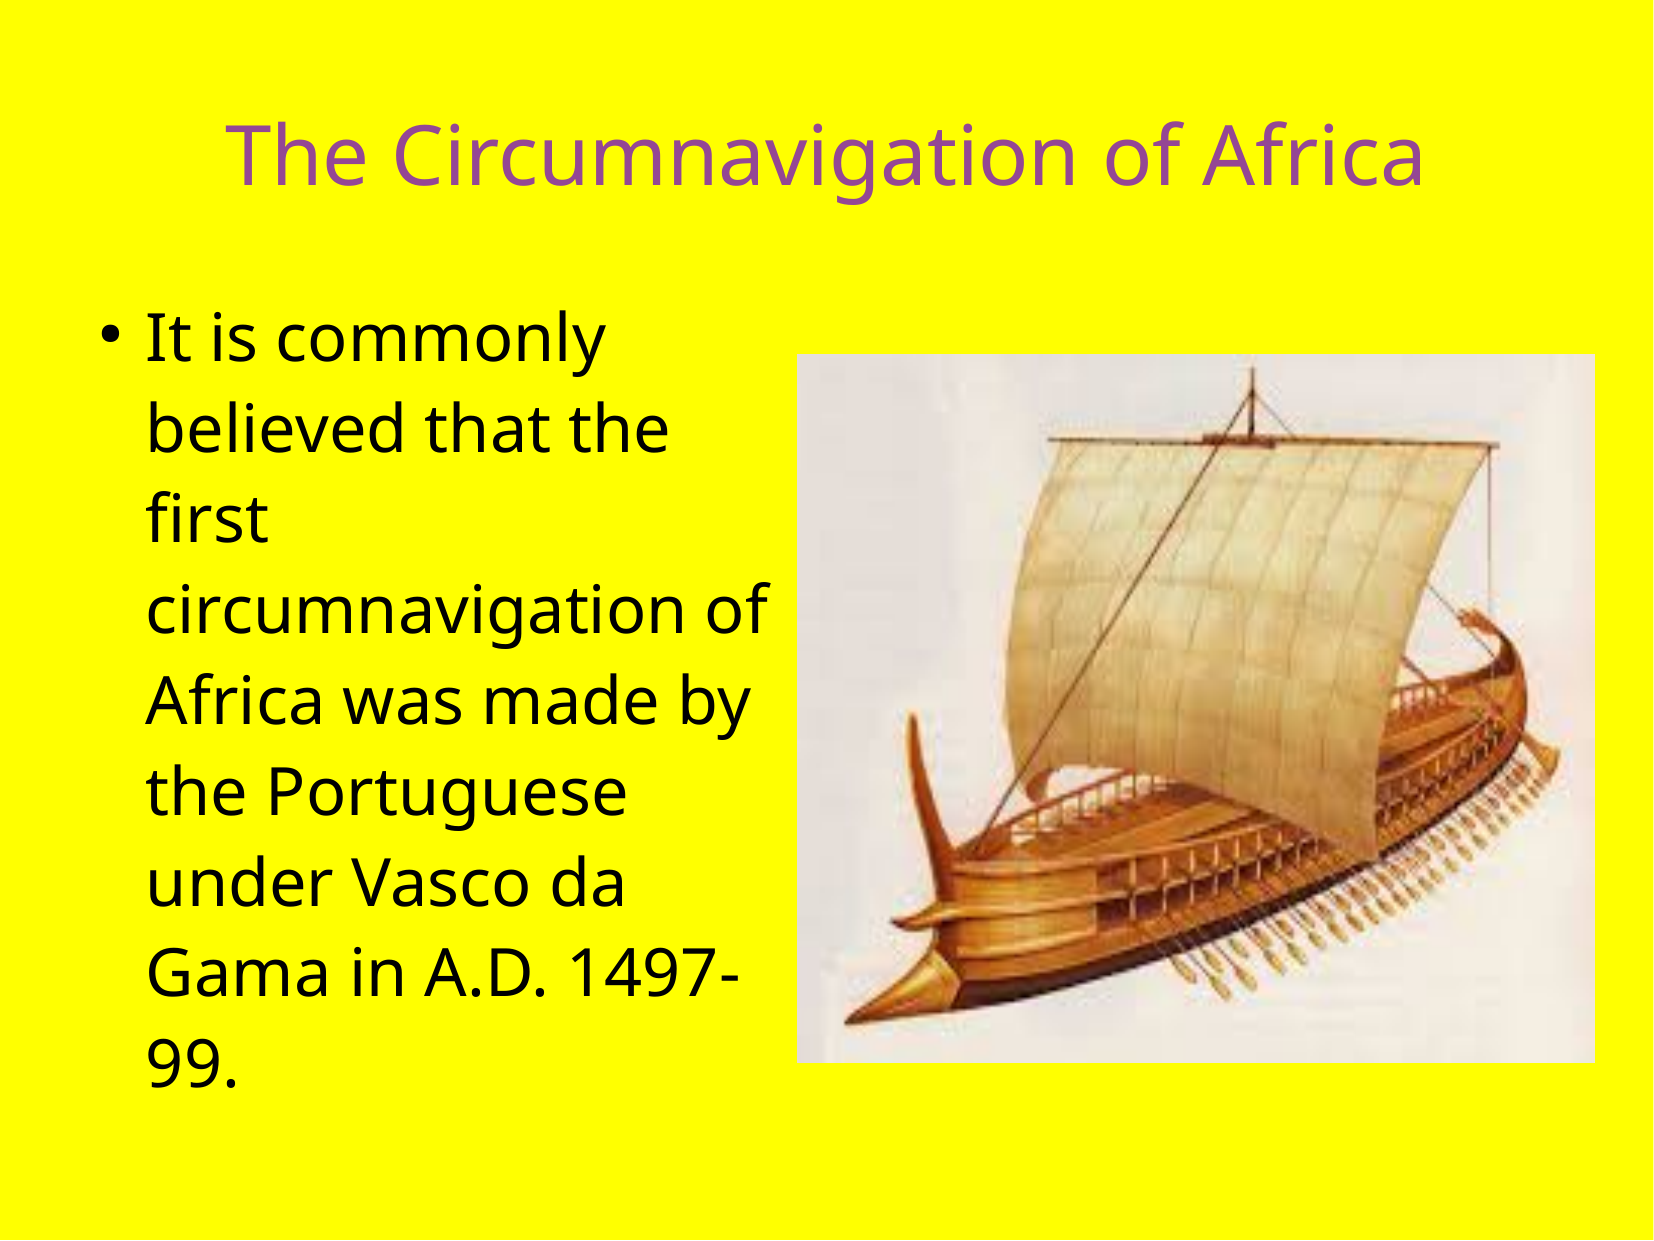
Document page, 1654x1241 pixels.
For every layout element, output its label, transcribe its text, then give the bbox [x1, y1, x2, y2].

picture [797, 354, 1595, 1063]
title The Circumnavigation of Africa [82, 49, 1571, 257]
list It is commonly believed that the first circumnavigation of Africa was made by the Portuguese under Vasco da Gama in A.D. 1497-99. [82, 290, 809, 1109]
